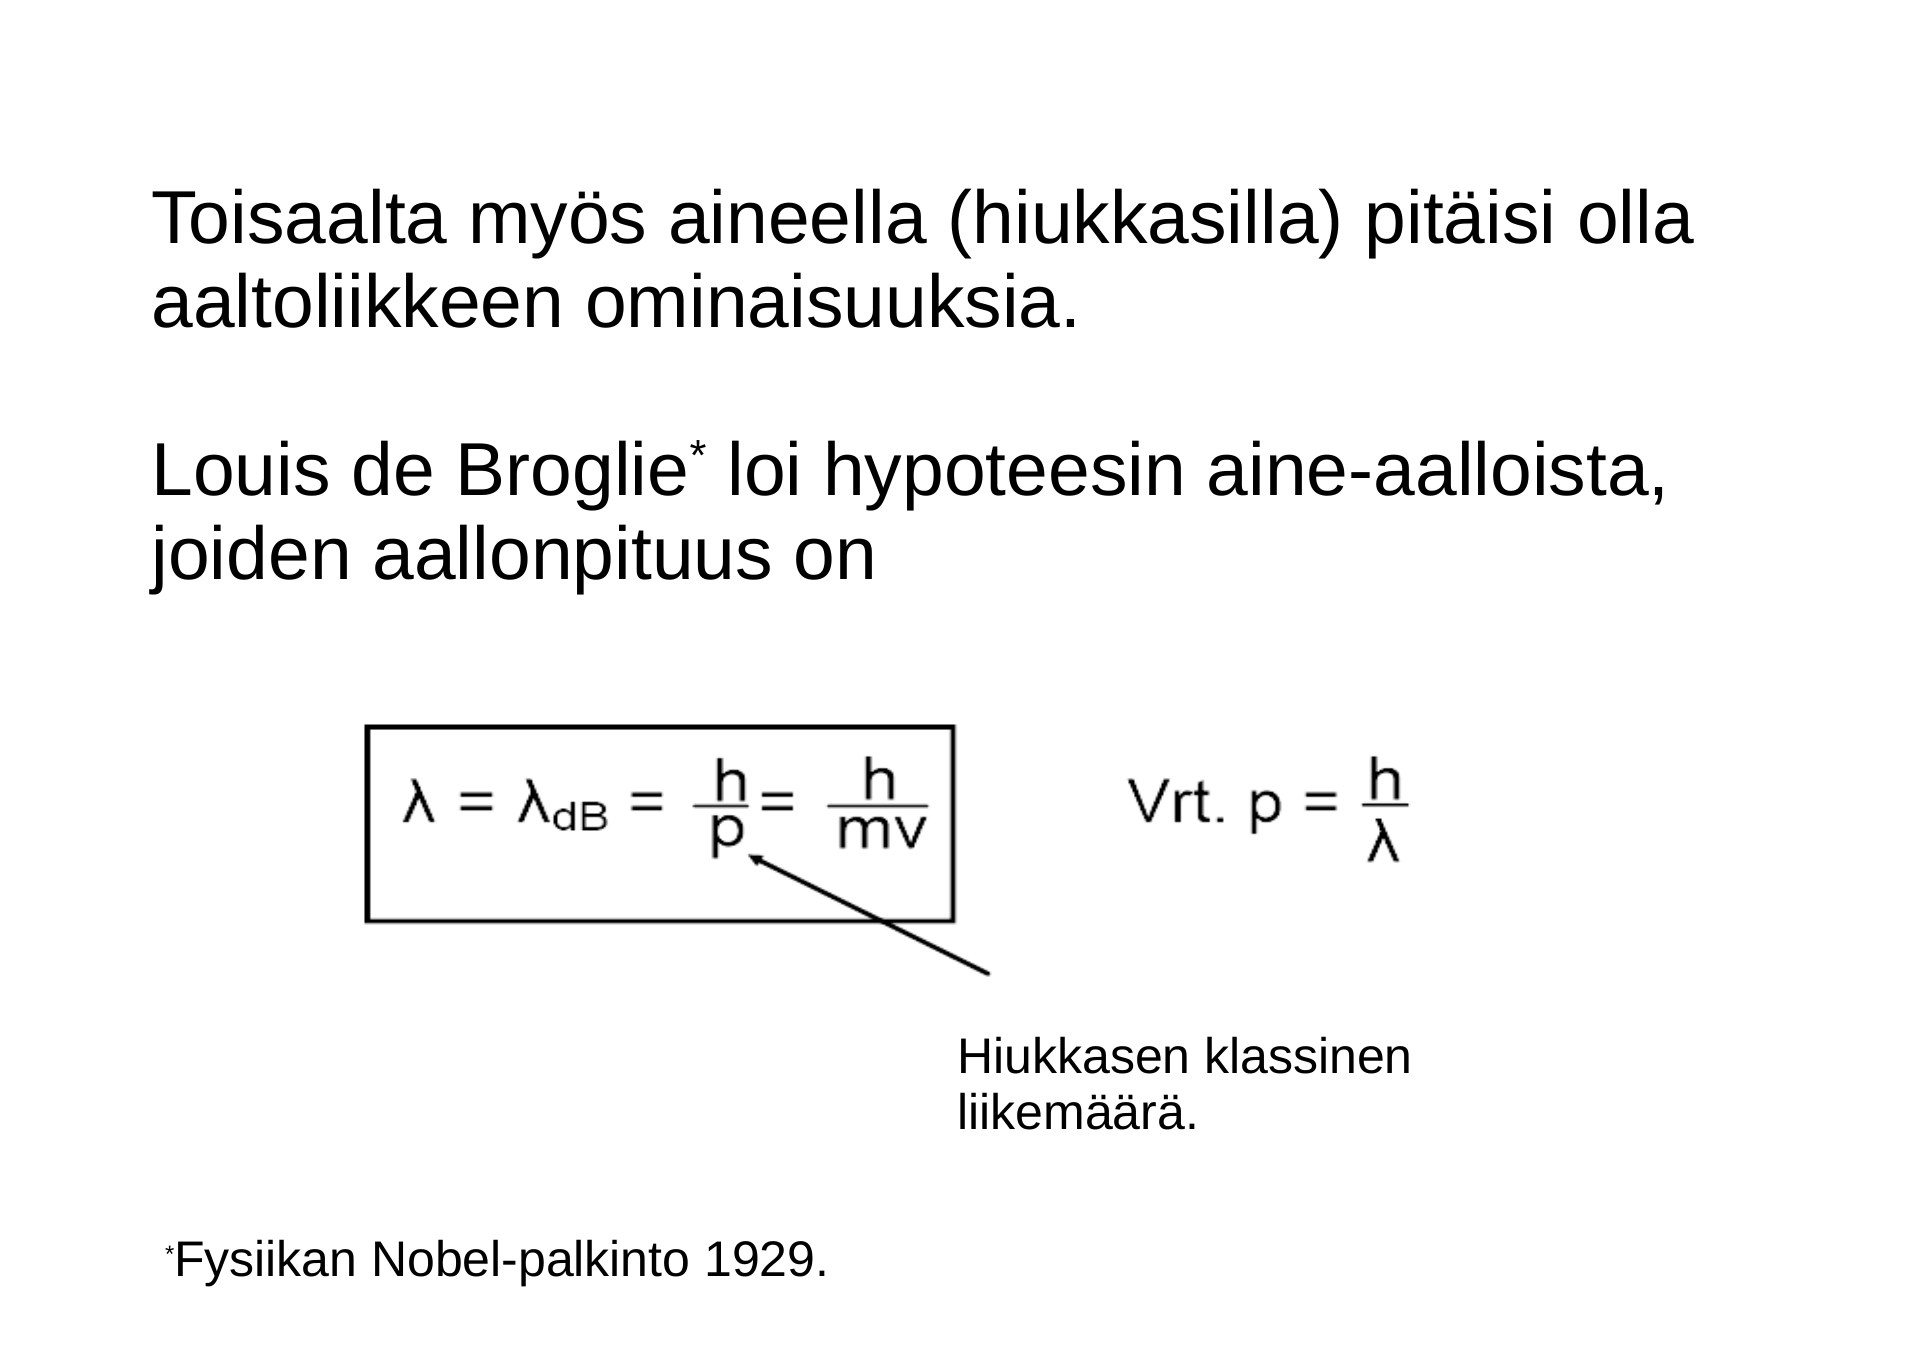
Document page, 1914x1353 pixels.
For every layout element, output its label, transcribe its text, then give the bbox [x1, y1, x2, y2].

text_box *Fysiikan Nobel-palkinto 1929. [150, 1223, 953, 1301]
picture [336, 685, 1463, 996]
text_box Toisaalta myös aineella (hiukkasilla) pitäisi olla aaltoliikkeen ominaisuuksia. Louis de Broglie* loi hypoteesin aine-aalloista, joiden aallonpituus on [136, 168, 1859, 734]
text_box Hiukkasen klassinen liikemäärä. [942, 1021, 1617, 1160]
